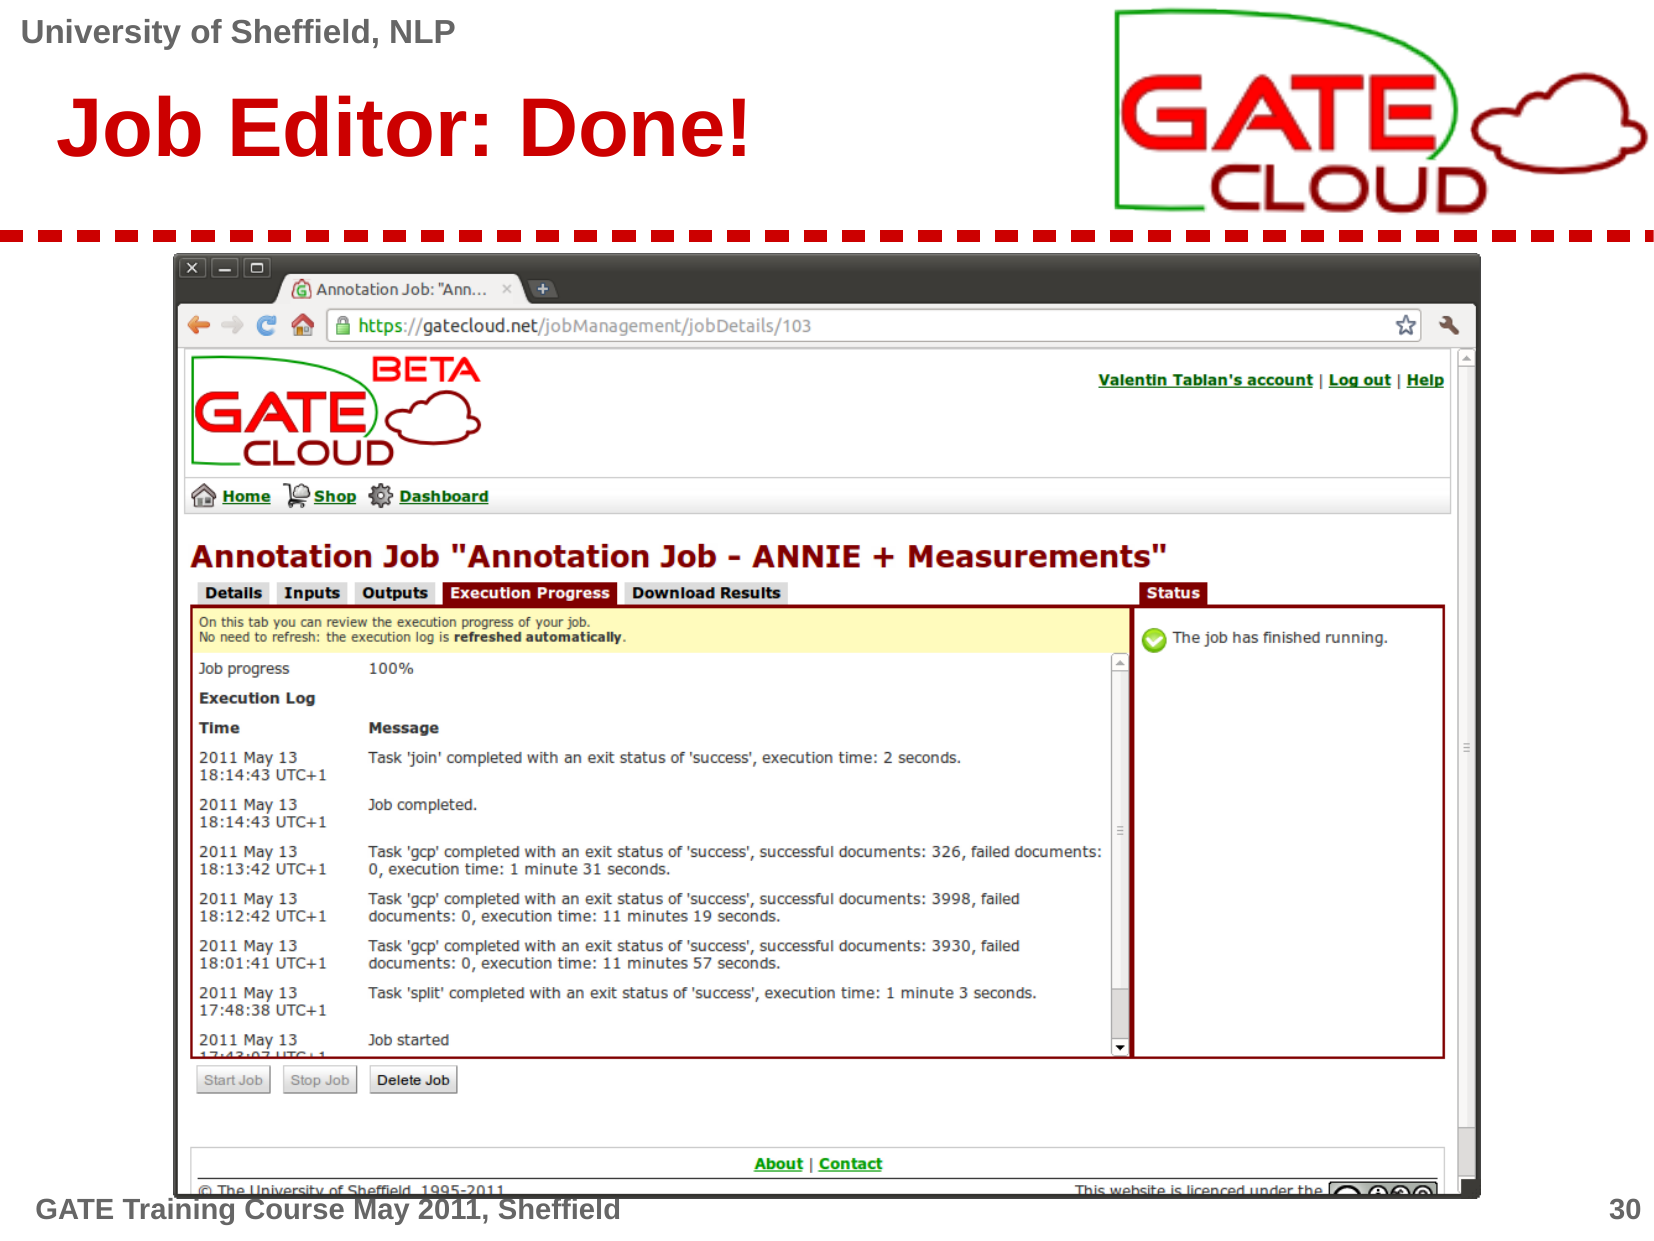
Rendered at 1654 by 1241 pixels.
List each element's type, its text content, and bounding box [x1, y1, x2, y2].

picture [1110, 5, 1654, 223]
title Job Editor: Done! [56, 49, 1120, 207]
picture [173, 253, 1481, 1199]
